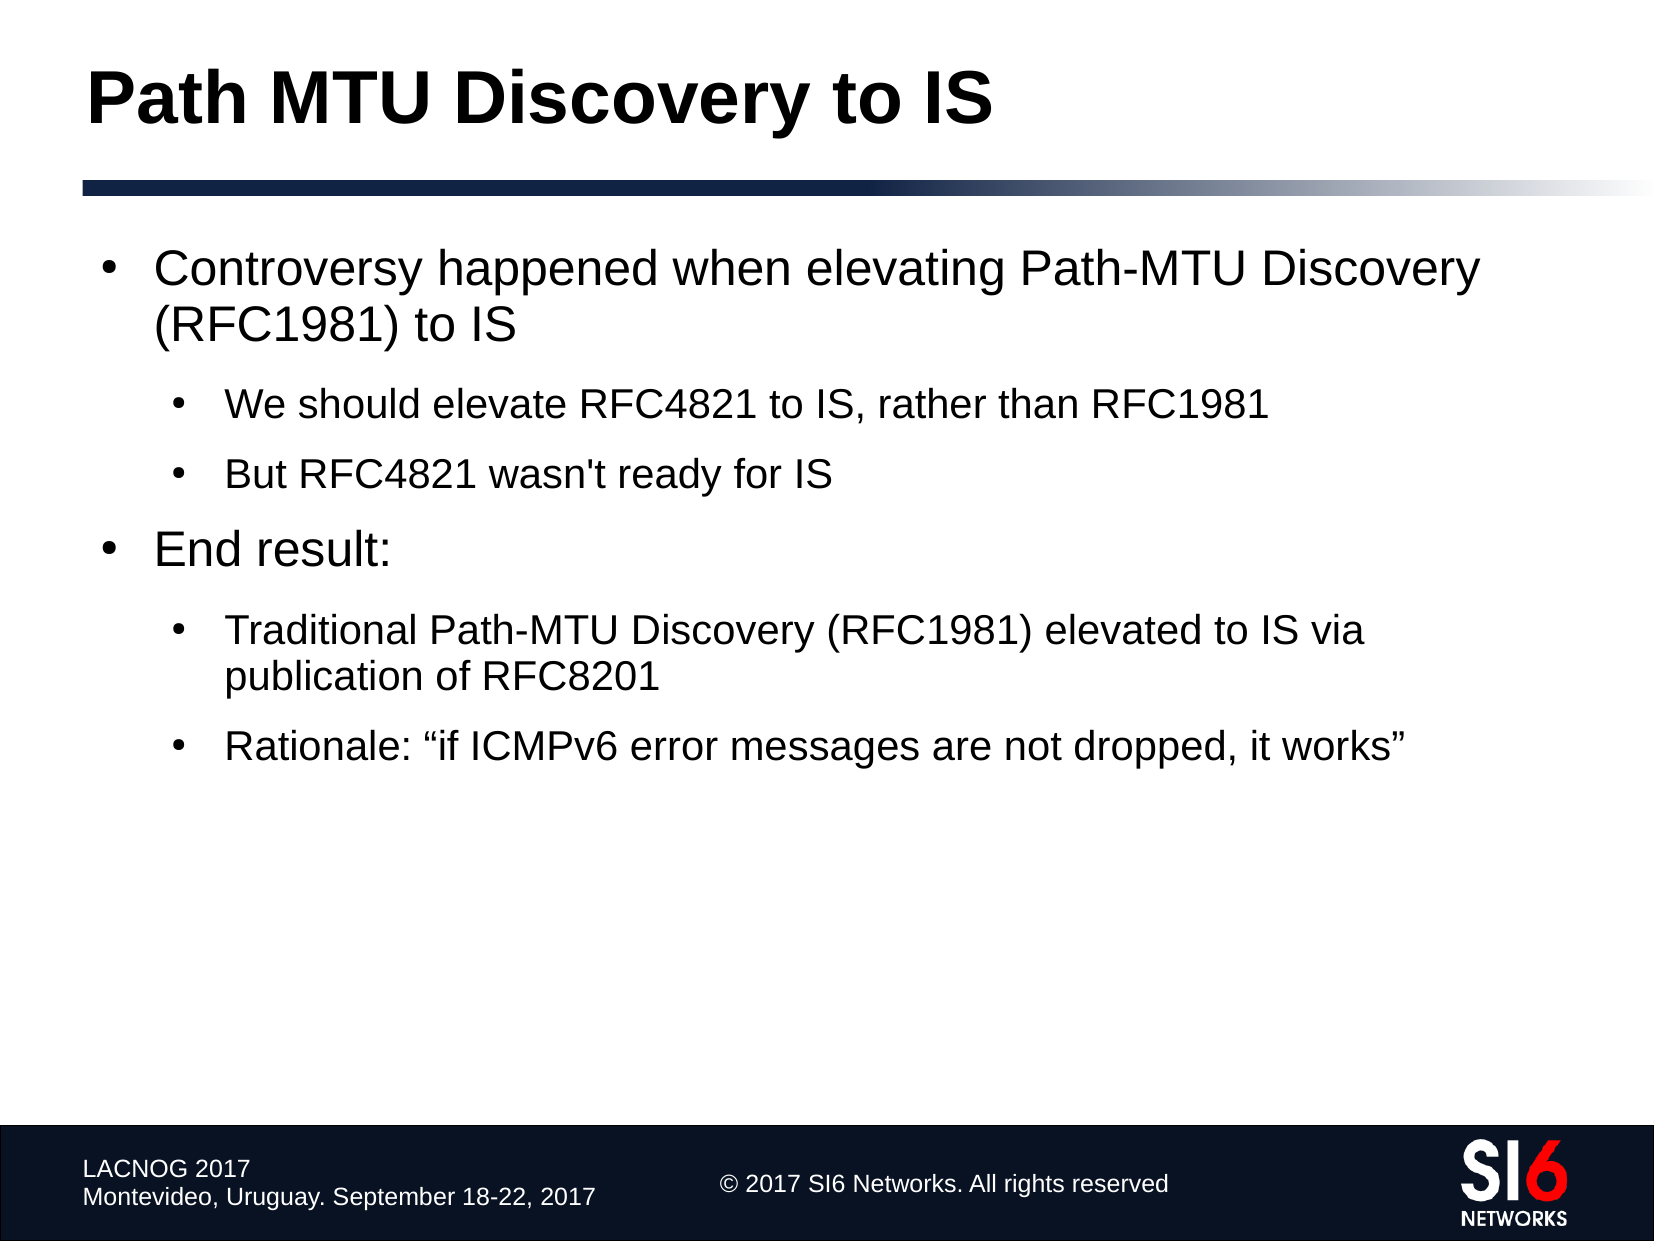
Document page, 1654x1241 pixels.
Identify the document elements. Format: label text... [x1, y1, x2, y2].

title Path MTU Discovery to IS [86, 30, 1576, 166]
list Controversy happened when elevating Path-MTU Discovery (RFC1981) to IS We should elevate RFC4821 to IS, rather than RFC1981 But RFC4821 wasn't ready for IS End result: Traditional Path-MTU Discovery (RFC1981) elevated to IS via publication of RFC8201 Rationale: “if ICMPv6 error messages are not dropped, it works” [82, 240, 1571, 1059]
picture [1461, 1139, 1567, 1226]
